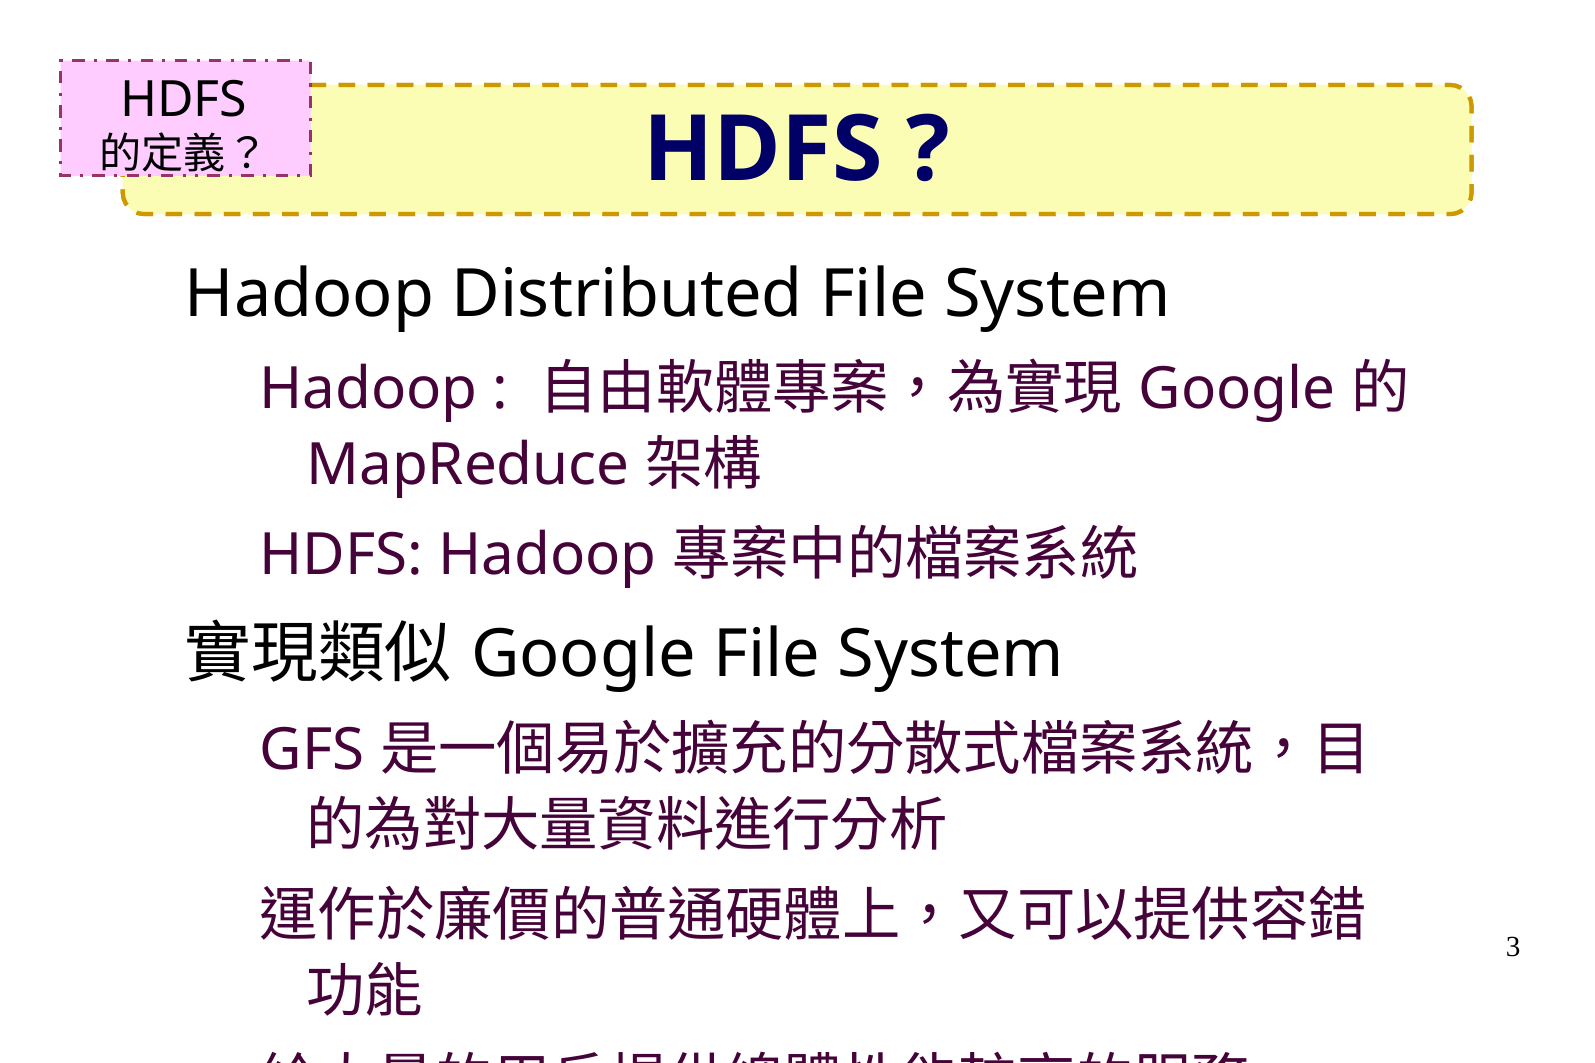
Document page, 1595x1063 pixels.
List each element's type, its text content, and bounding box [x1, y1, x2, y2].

text_box HDFS 的定義？ [58, 59, 309, 186]
title HDFS ? [169, 82, 1425, 208]
list Hadoop Distributed File System Hadoop : 自由軟體專案，為實現Google的MapReduce架構 HDFS: Hadoop專案中的檔案系統 實現類似Google File System GFS是一個易於擴充的分散式檔案系統，目的為對大量資料進行分析 運作於廉價的普通硬體上，又可以提供容錯功能 給大量的用戶提供總體性能較高的服務 [169, 243, 1425, 996]
text_box <編號> [1425, 919, 1536, 983]
